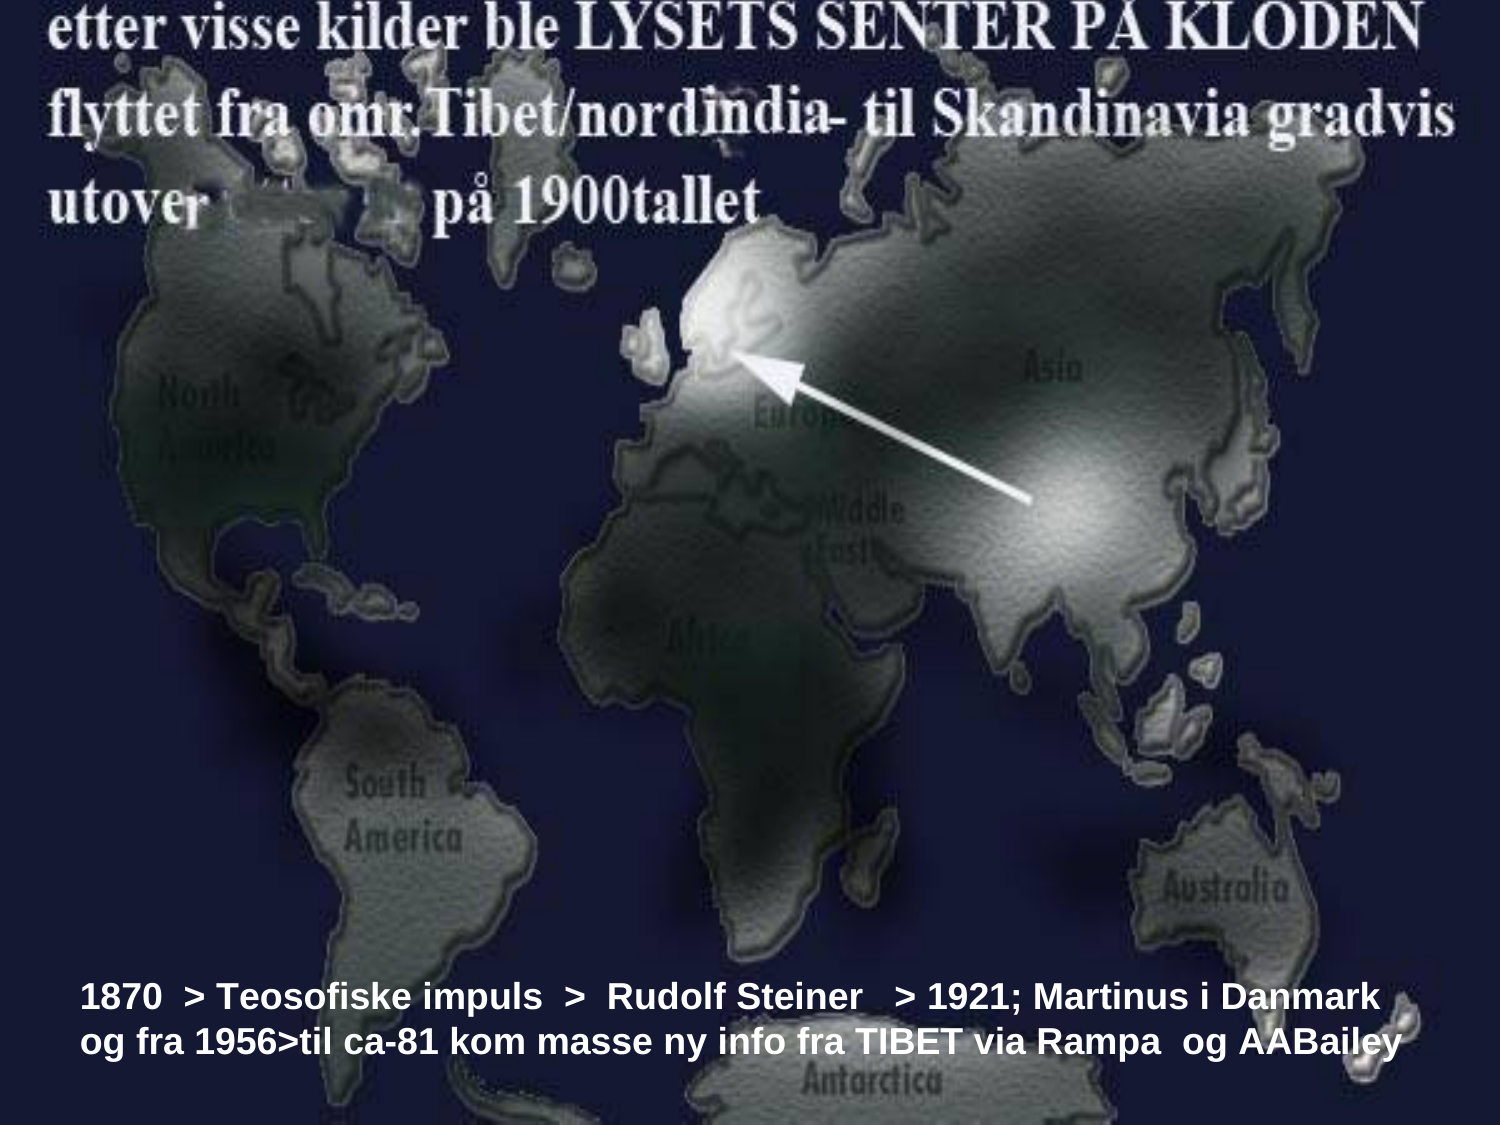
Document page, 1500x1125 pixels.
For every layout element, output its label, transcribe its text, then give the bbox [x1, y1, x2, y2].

text_box 1870 > Teosofiske impuls > Rudolf Steiner > 1921; Martinus i Danmark og fra 1956>til ca-81 kom masse ny info fra TIBET via Rampa og AABailey [65, 964, 1419, 1070]
picture [0, 0, 1500, 1125]
